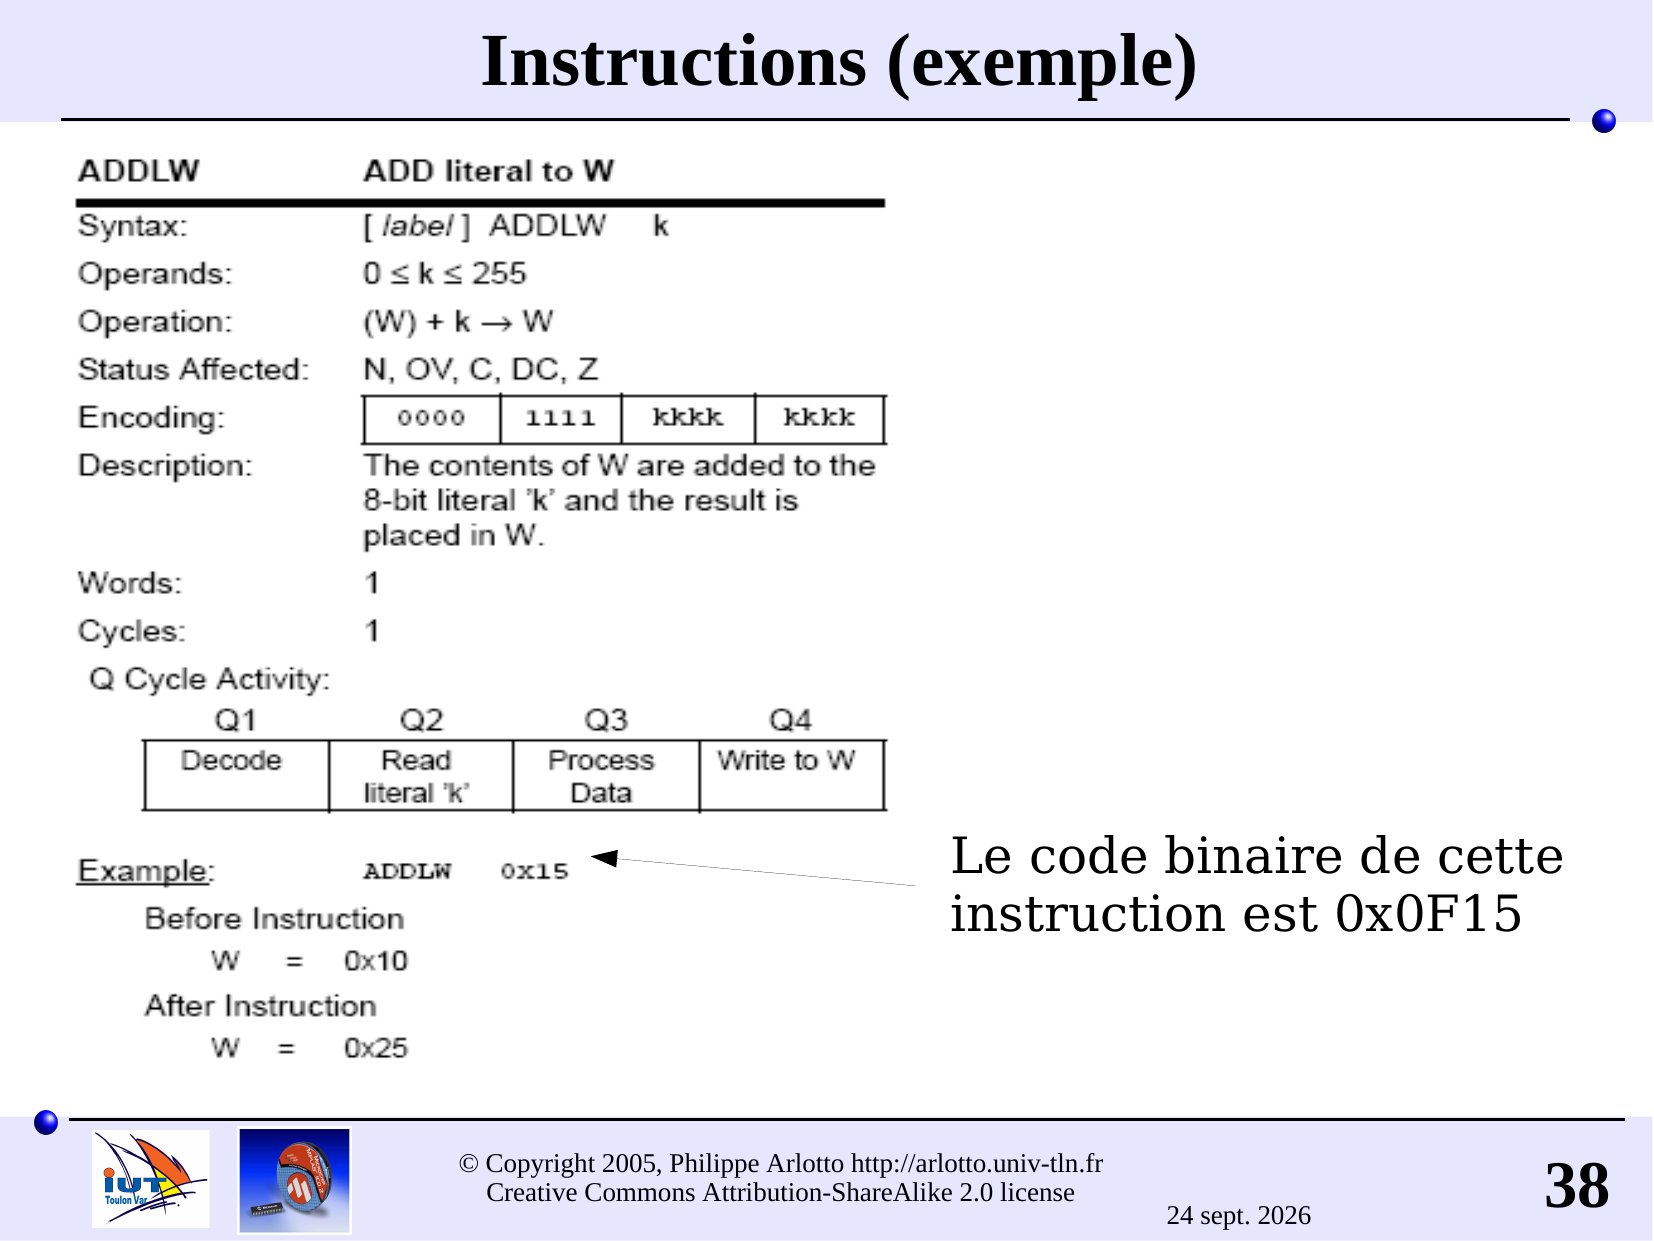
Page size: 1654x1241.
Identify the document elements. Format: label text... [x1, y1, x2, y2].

picture [59, 147, 916, 1093]
text_box Le code binaire de cette instruction est 0x0F15 [950, 826, 1565, 944]
title Instructions (exemple) [95, 14, 1585, 107]
picture [237, 1126, 352, 1235]
